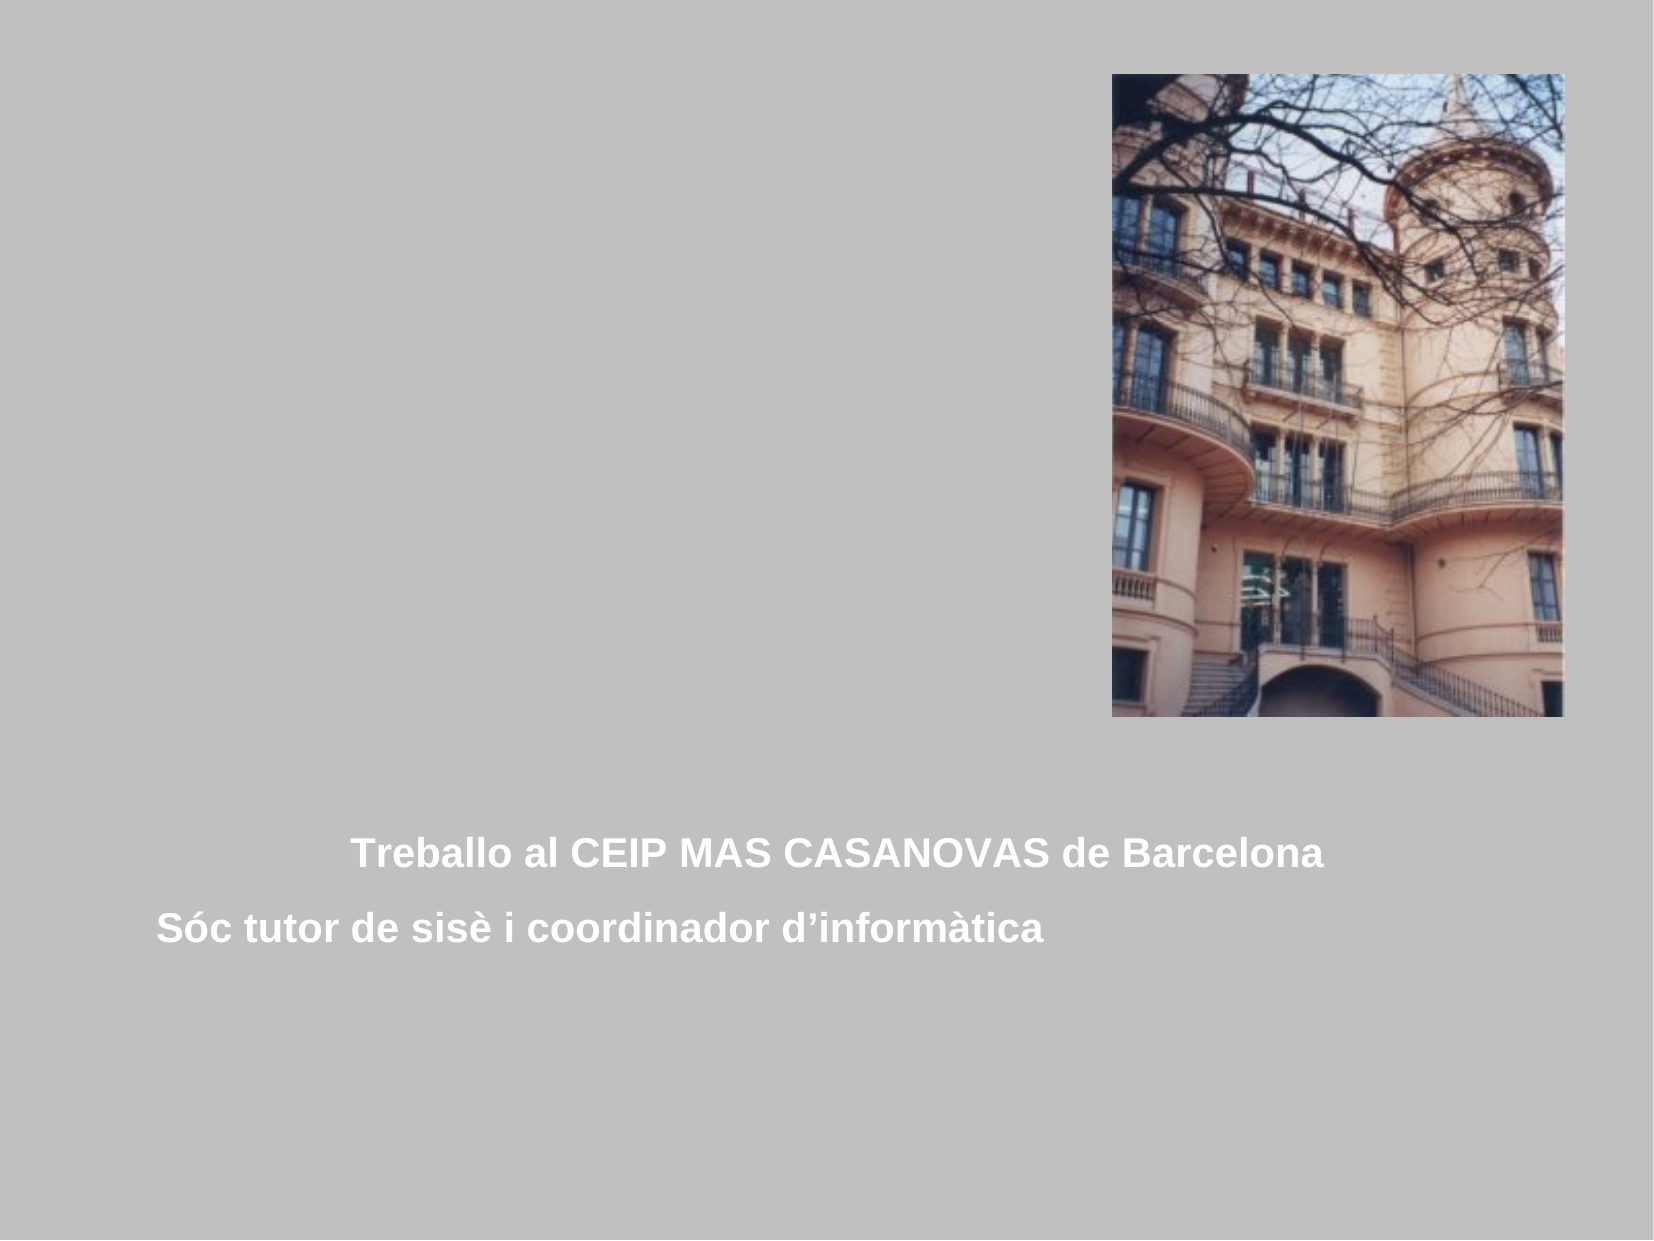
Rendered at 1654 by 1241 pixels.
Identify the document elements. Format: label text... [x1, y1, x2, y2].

picture [1112, 74, 1565, 717]
text_box Treballo al CEIP MAS CASANOVAS de Barcelona [335, 825, 1340, 884]
text_box Sóc tutor de sisè i coordinador d’informàtica [141, 900, 1059, 959]
